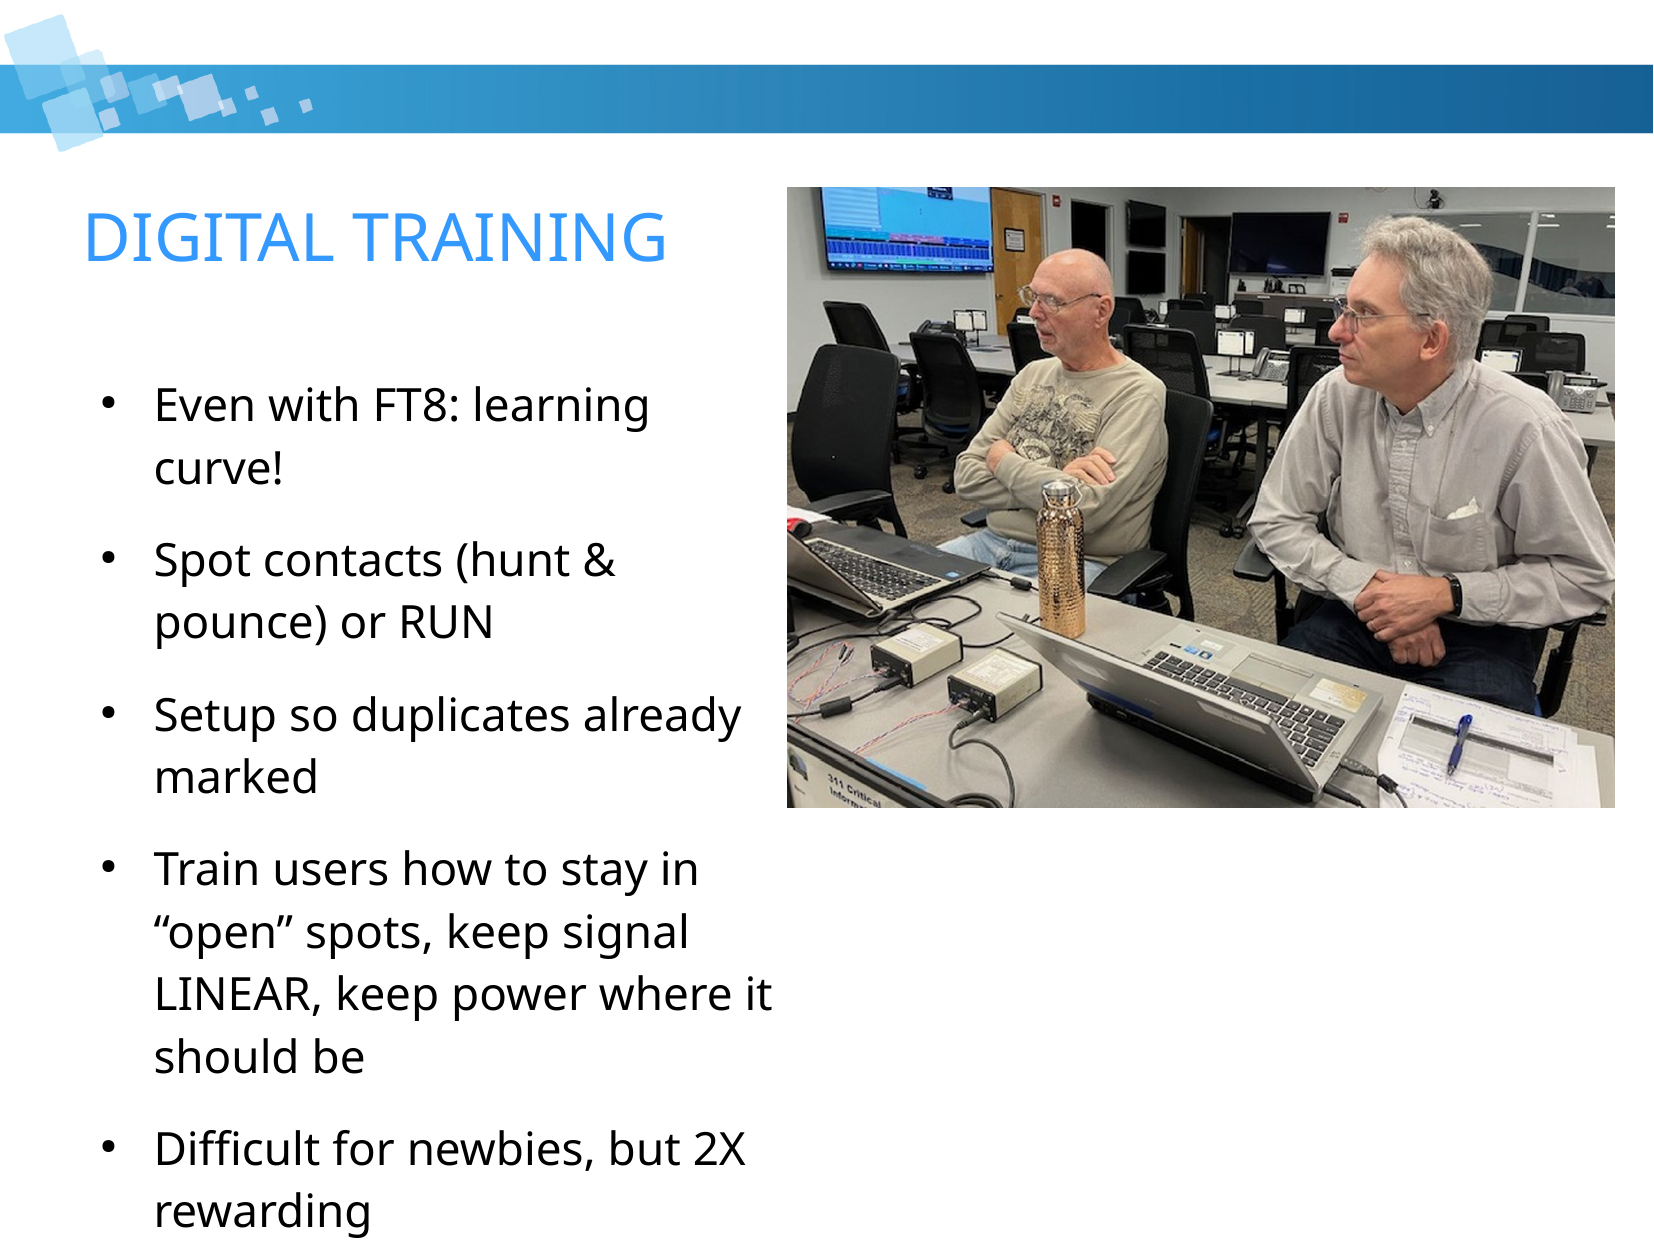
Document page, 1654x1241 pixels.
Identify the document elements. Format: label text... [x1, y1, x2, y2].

list Even with FT8: learning curve! Spot contacts (hunt & pounce) or RUN Setup so duplicates already marked Train users how to stay in “open” spots, keep signal LINEAR, keep power where it should be Difficult for newbies, but 2X rewarding [82, 372, 788, 1093]
picture [0, 0, 1653, 1238]
picture [351, 1205, 364, 1224]
title DIGITAL TRAINING [82, 132, 1571, 340]
